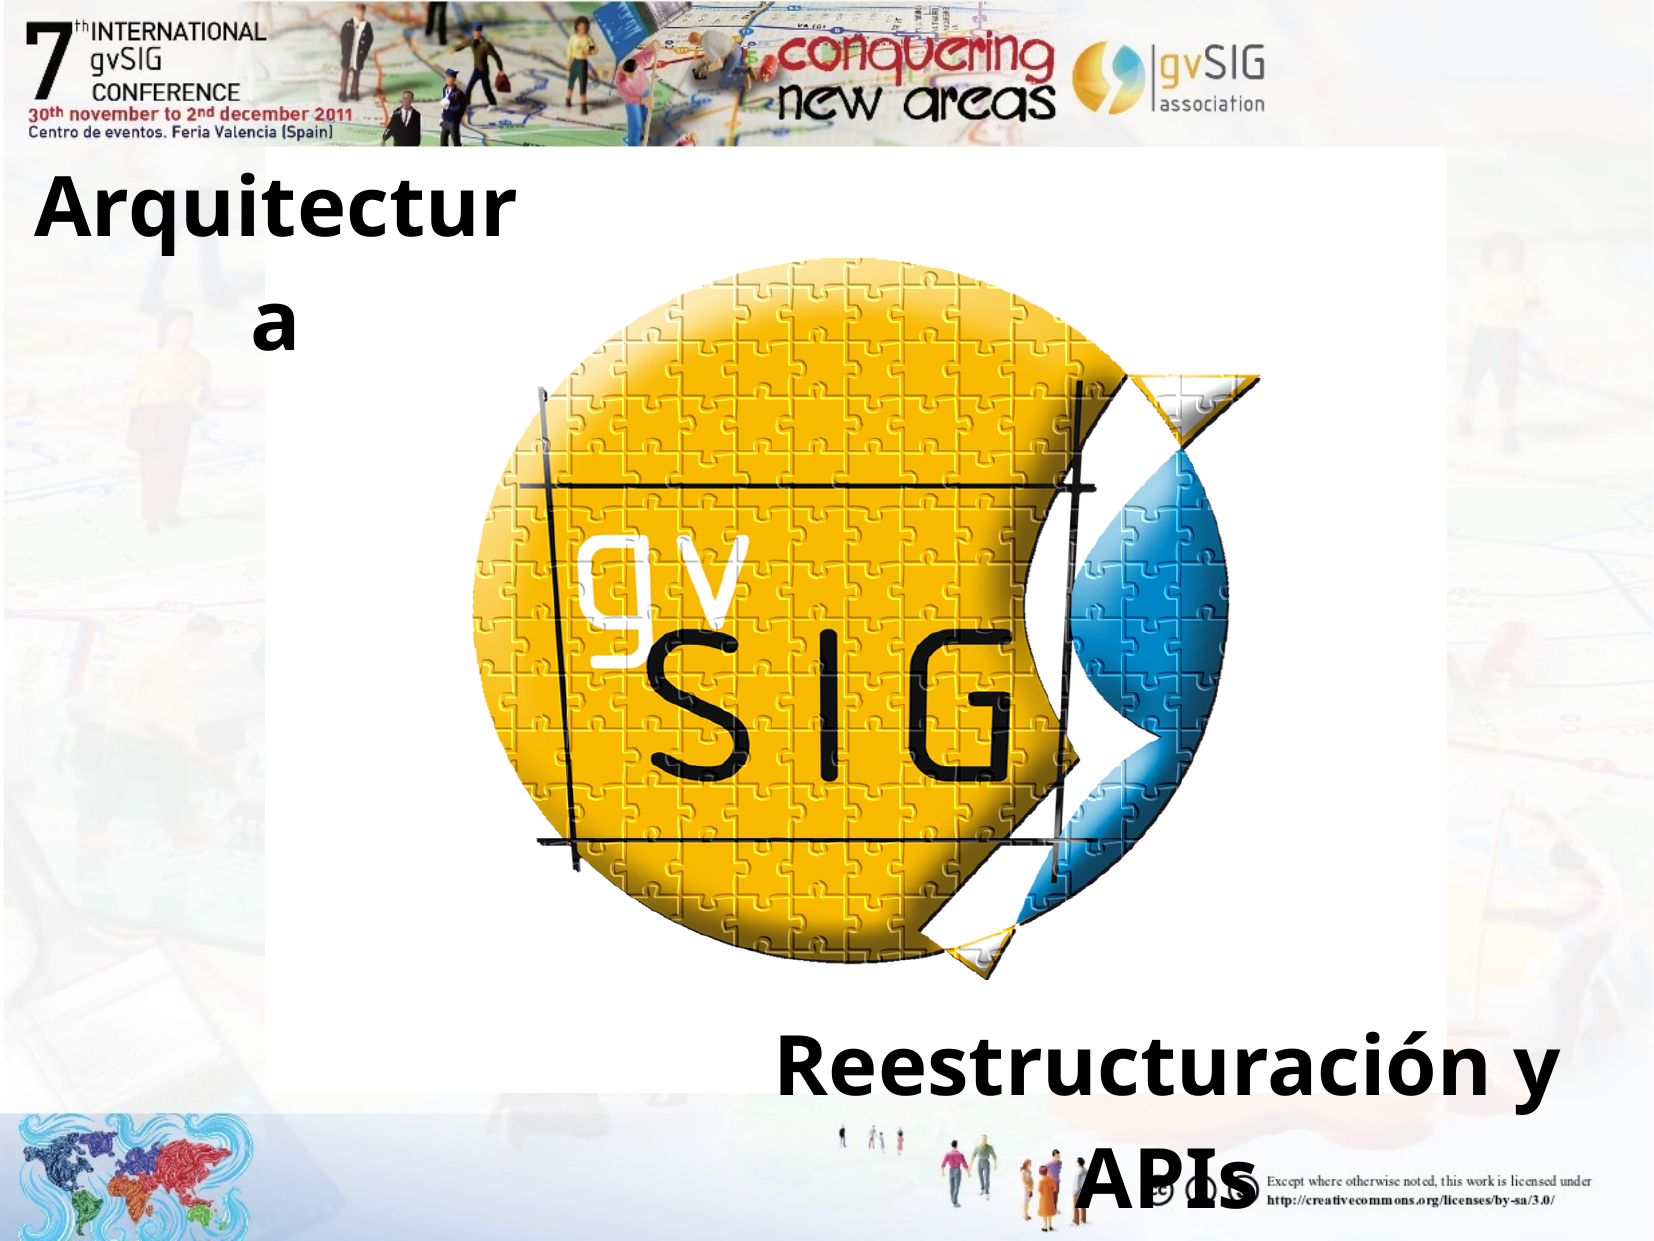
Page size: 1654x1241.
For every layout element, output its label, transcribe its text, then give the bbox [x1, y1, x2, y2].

title Arquitectura [9, 147, 542, 276]
picture [0, 0, 1654, 1241]
title Reestructuración y APIs [702, 1006, 1633, 1134]
